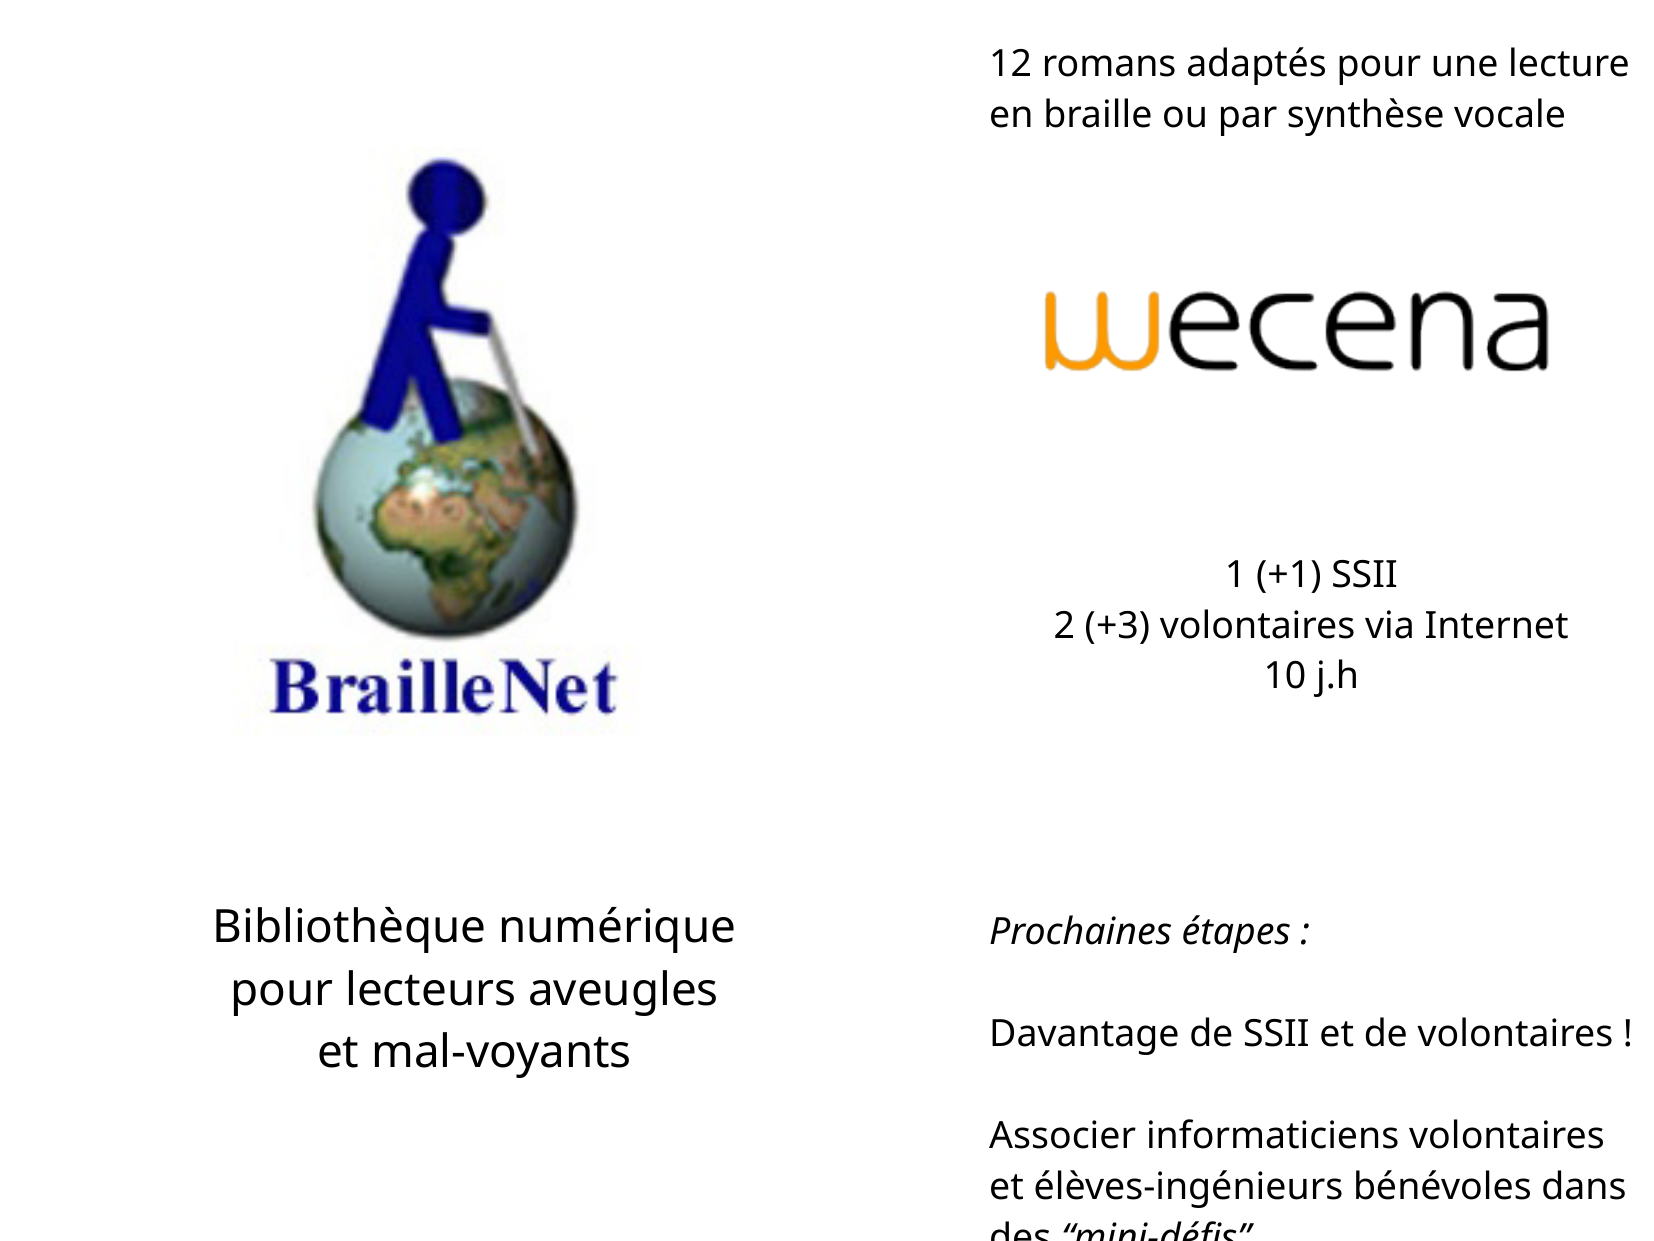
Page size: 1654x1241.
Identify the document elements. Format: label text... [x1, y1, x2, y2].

picture [234, 147, 659, 739]
text_box Bibliothèque numérique pour lecteurs aveugles et mal-voyants [197, 886, 695, 1066]
text_box 12 romans adaptés pour une lecture en braille ou par synthèse vocale 1 (+1) SSII 2 (+3) volontaires via Internet 10 j.h Prochaines étapes : Davantage de SSII et de volontaires ! Associer informaticiens volontaires et élèves-ingénieurs bénévoles dans des “mini-défis” [974, 29, 1654, 1241]
picture [1021, 271, 1570, 390]
